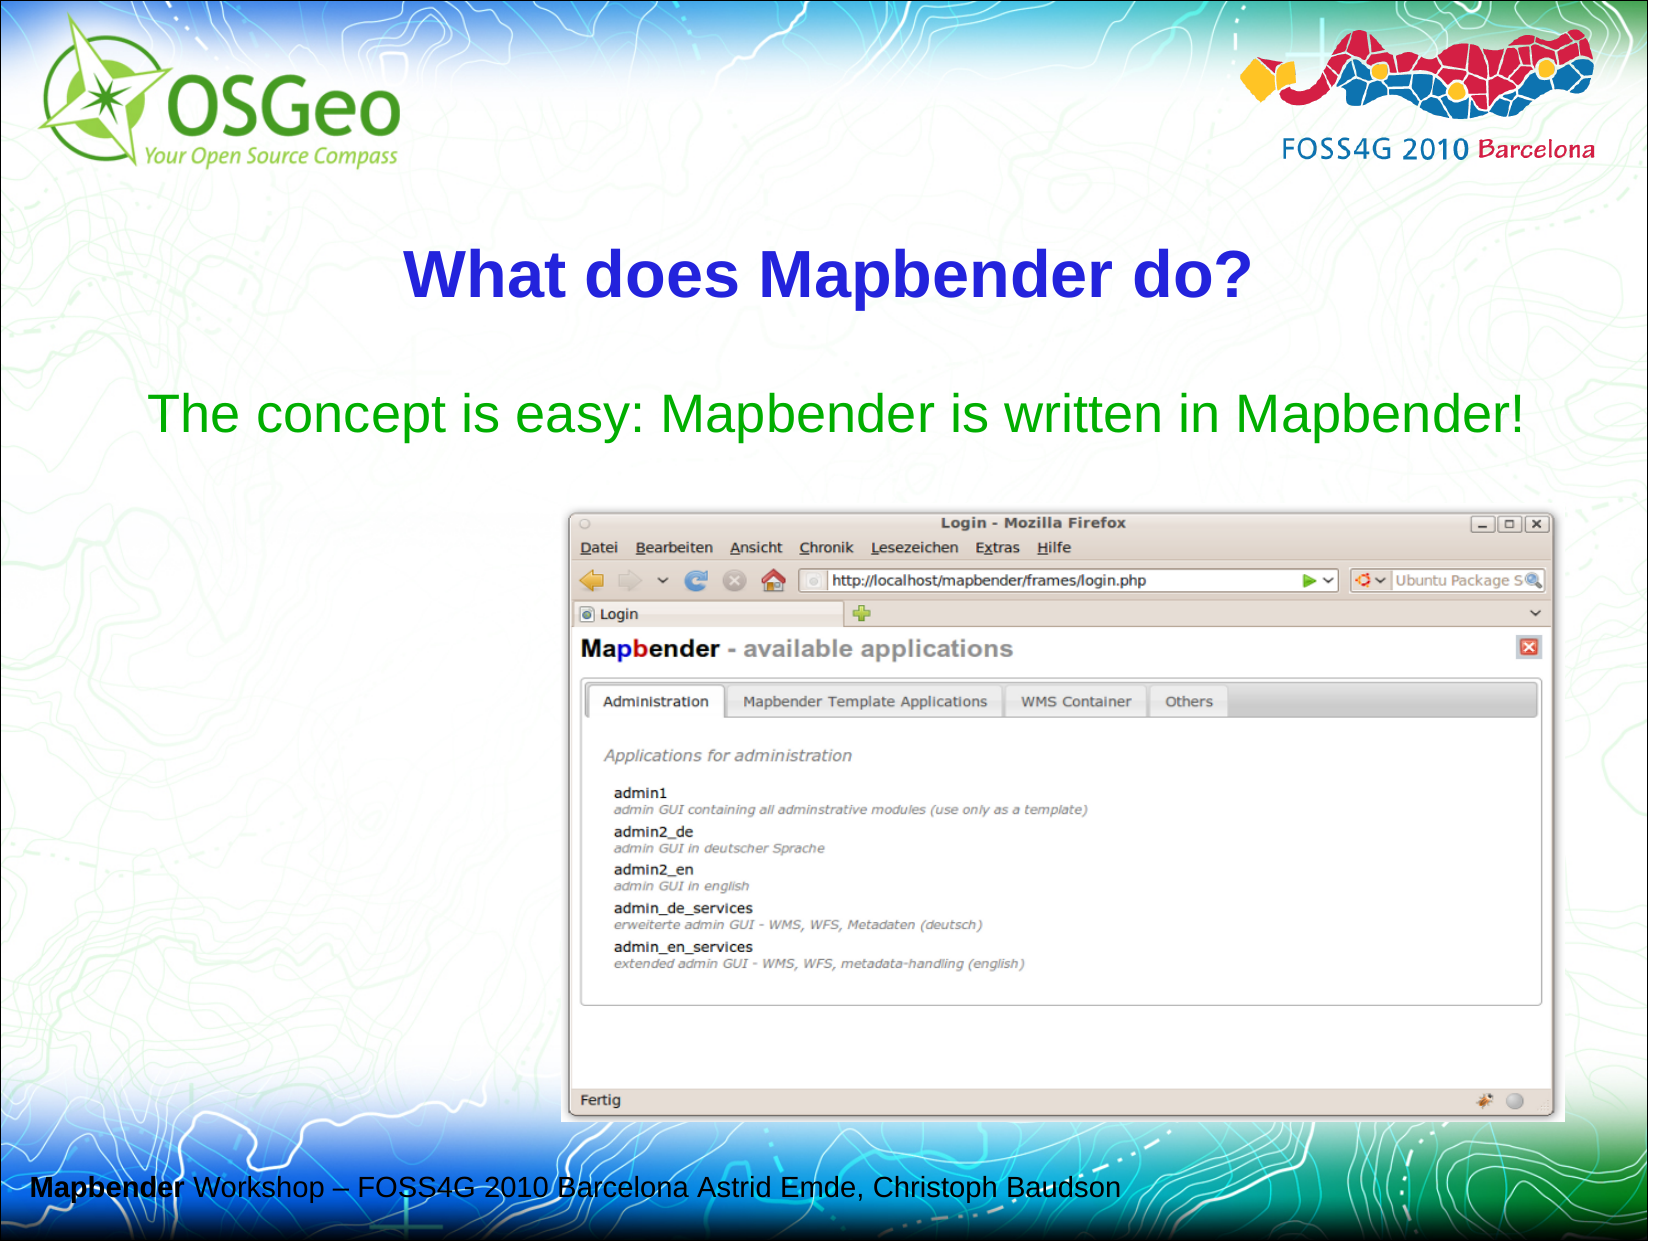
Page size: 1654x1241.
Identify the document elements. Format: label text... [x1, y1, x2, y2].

list The concept is easy: Mapbender is written in Mapbender! [76, 383, 1565, 1188]
title What does Mapbender do? [82, 208, 1571, 342]
picture [1, 1, 1647, 1240]
